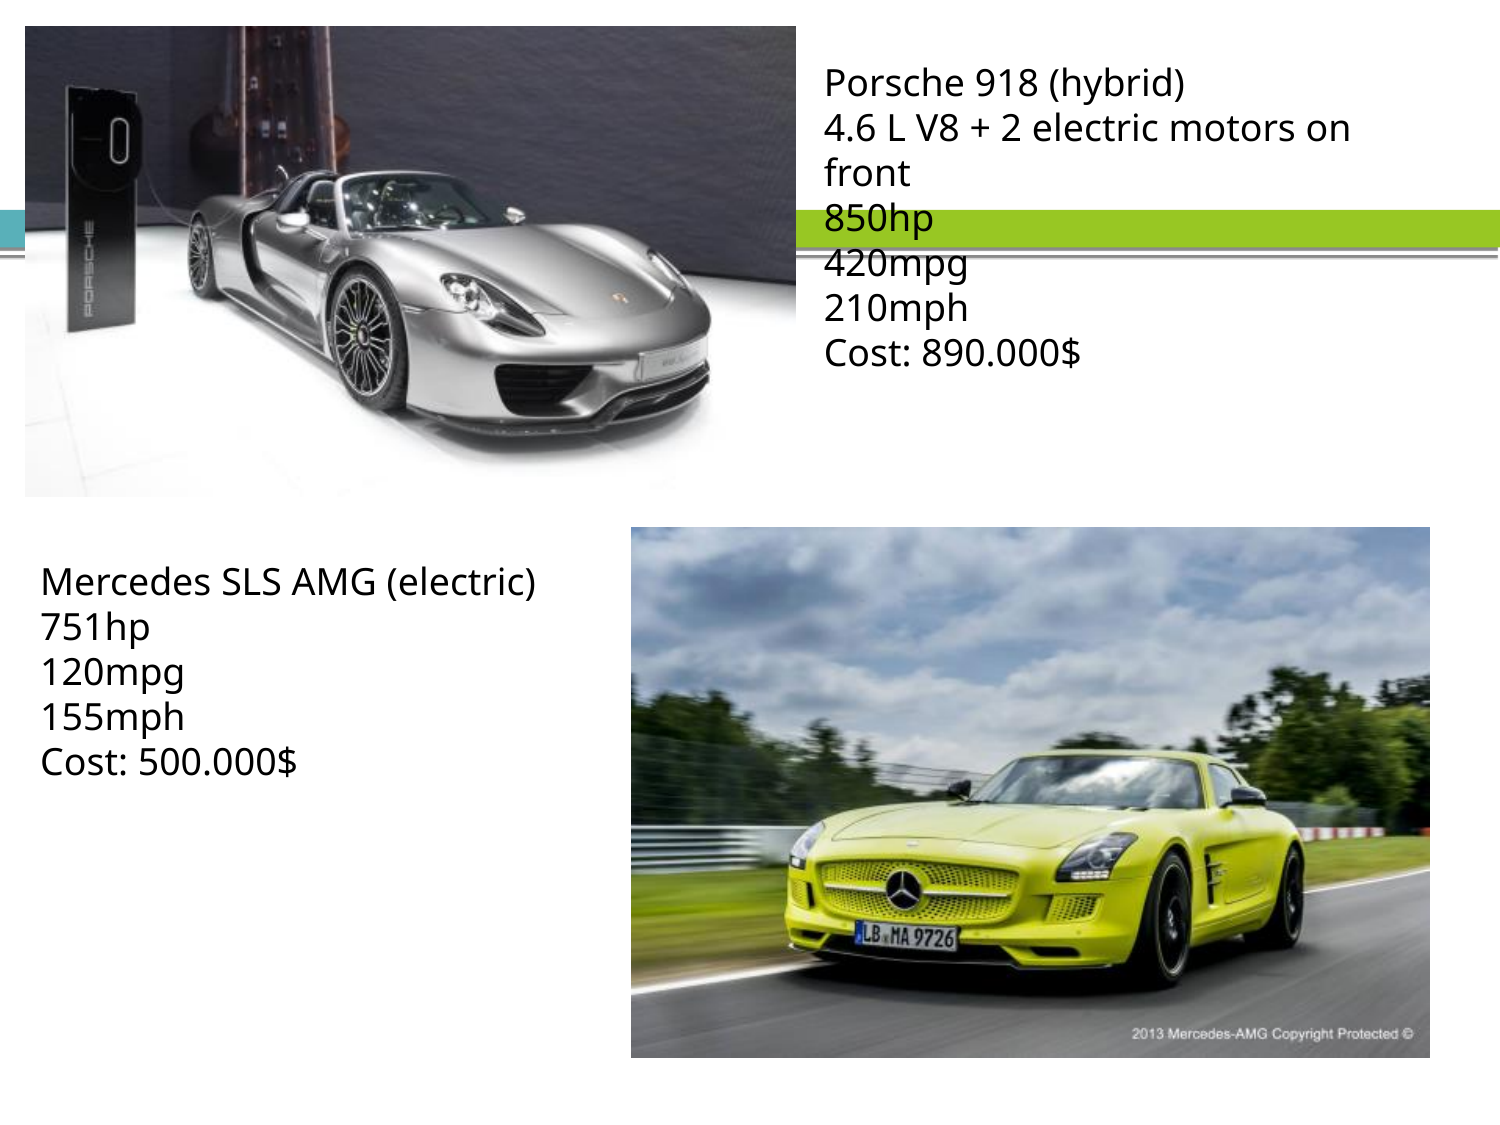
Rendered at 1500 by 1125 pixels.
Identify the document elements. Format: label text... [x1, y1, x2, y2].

picture [25, 26, 796, 497]
text_box Porsche 918 (hybrid) 4.6 L V8 + 2 electric motors on front 850hp 420mpg 210mph Cost: 890.000$ [809, 51, 1459, 427]
text_box Mercedes SLS AMG (electric) 751hp 120mpg 155mph Cost: 500.000$ [25, 550, 609, 836]
picture [631, 527, 1430, 1058]
